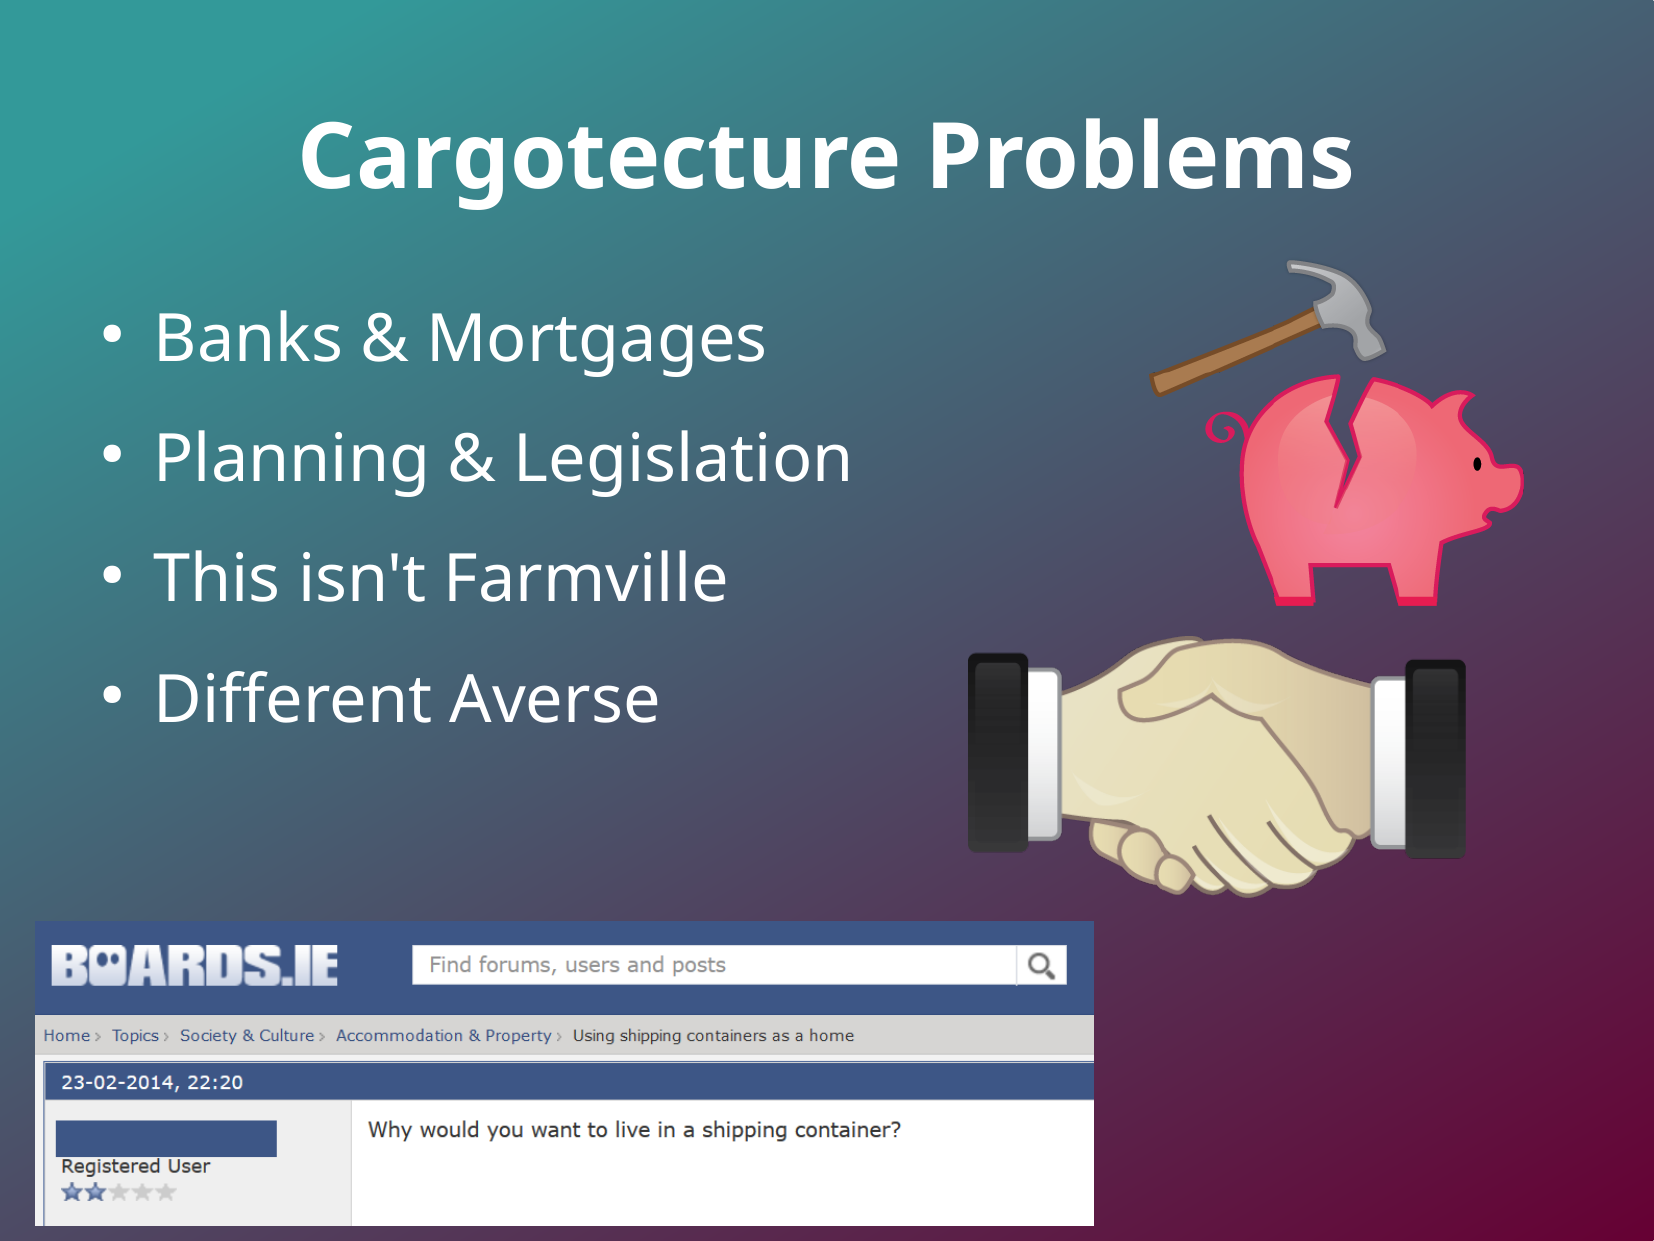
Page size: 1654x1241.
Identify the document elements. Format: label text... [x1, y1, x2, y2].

title Cargotecture Problems [82, 49, 1571, 257]
picture [968, 636, 1466, 898]
list Banks & Mortgages Planning & Legislation This isn't Farmville Different Averse [82, 290, 1571, 1109]
picture [1149, 256, 1524, 606]
picture [35, 921, 1094, 1226]
